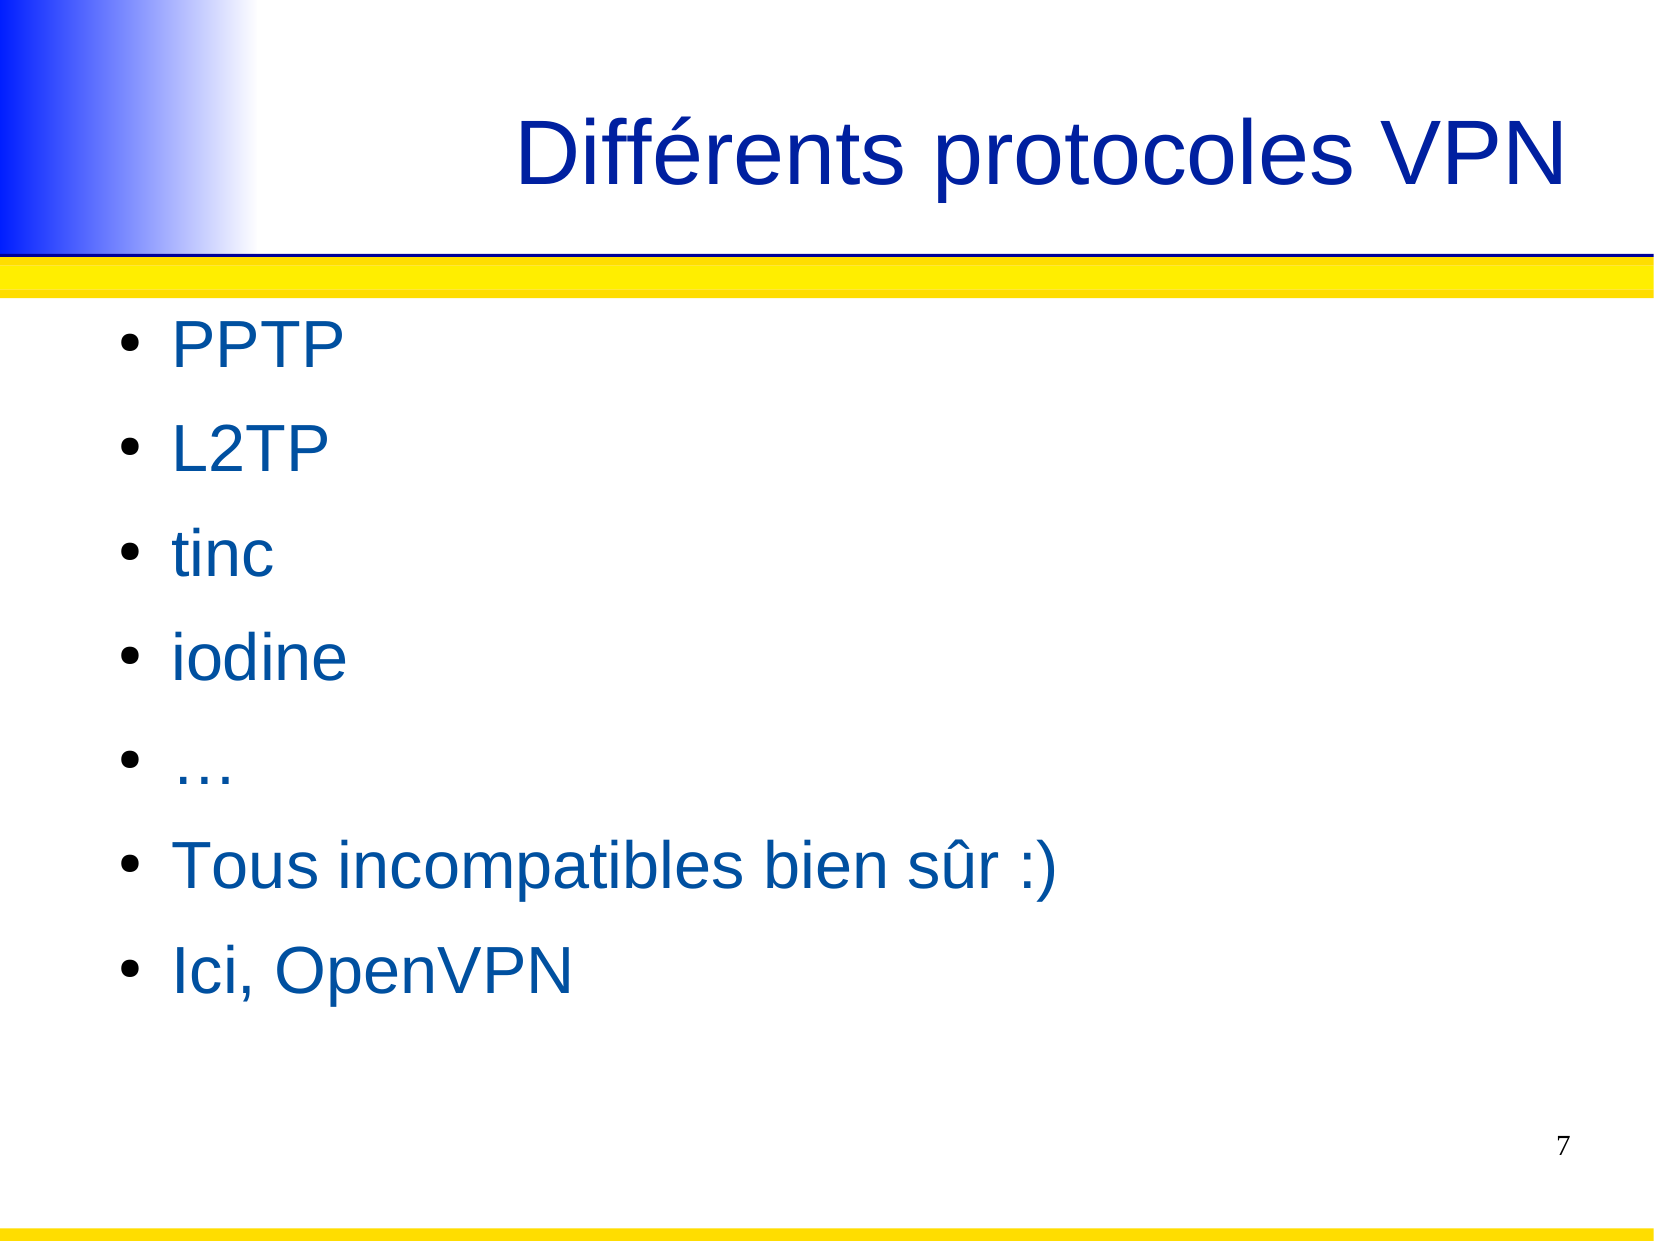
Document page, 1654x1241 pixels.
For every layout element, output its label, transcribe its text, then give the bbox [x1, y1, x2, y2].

list PPTP L2TP tinc iodine … Tous incompatibles bien sûr :) Ici, OpenVPN [82, 307, 1571, 1126]
title Différents protocoles VPN [372, 49, 1571, 257]
